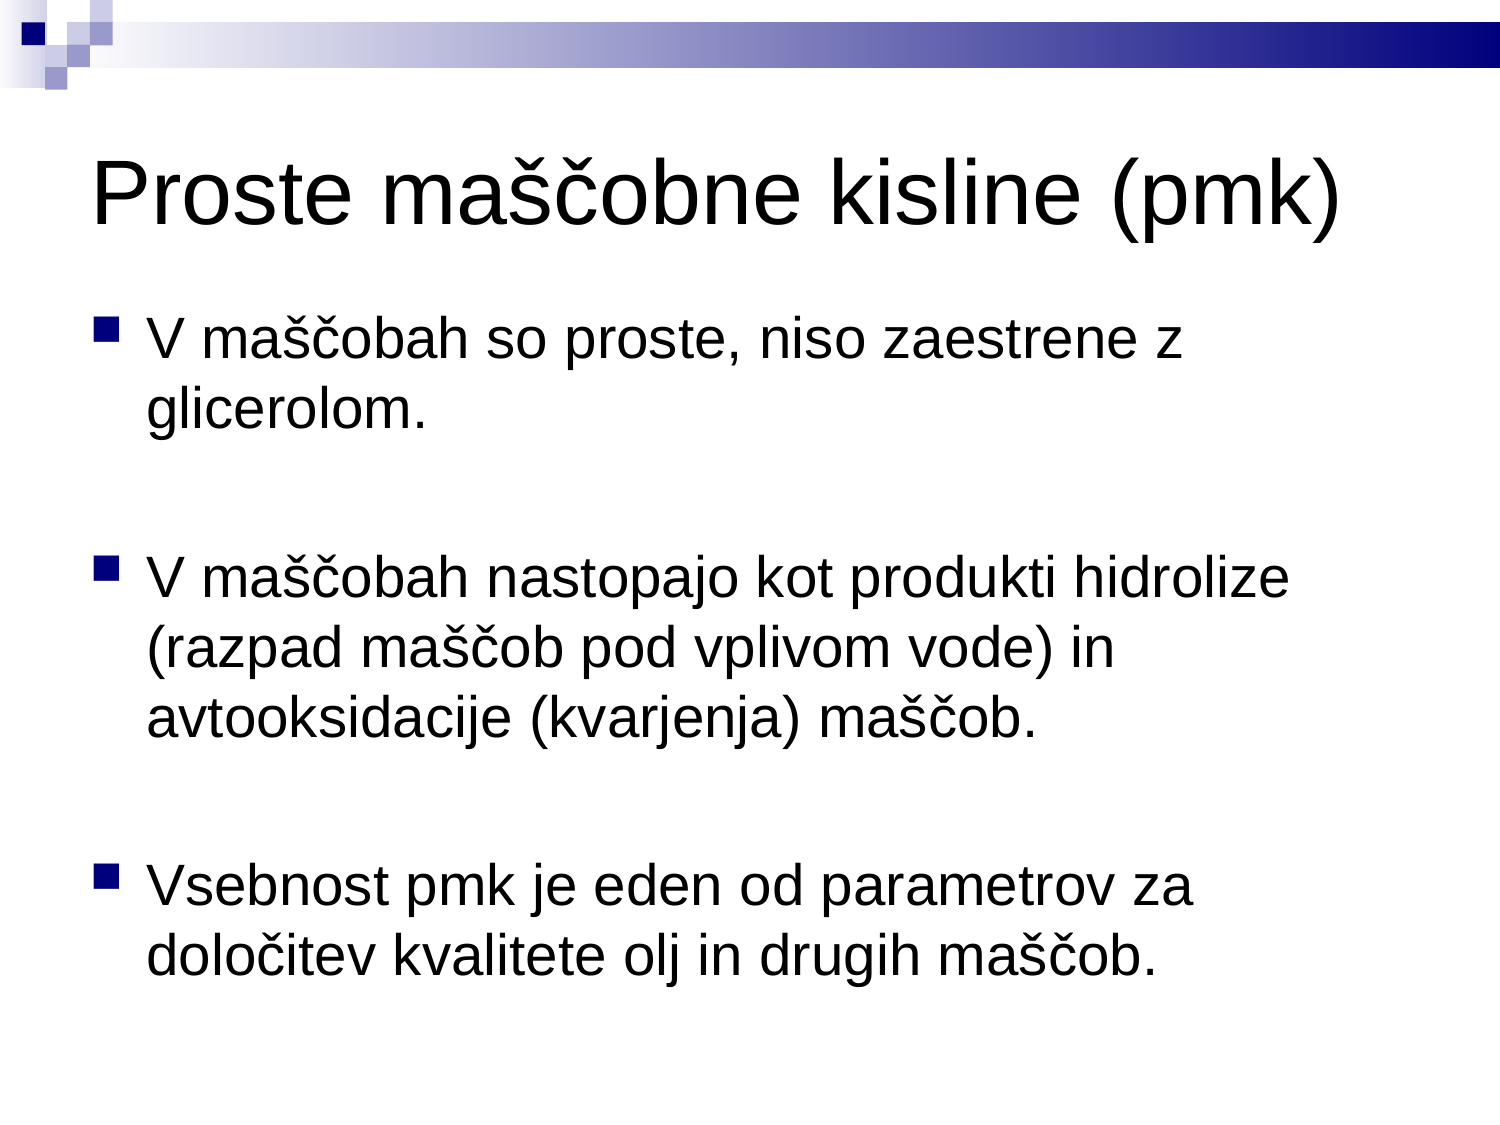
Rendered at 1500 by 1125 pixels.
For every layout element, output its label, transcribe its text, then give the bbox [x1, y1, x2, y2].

list V maščobah so proste, niso zaestrene z glicerolom. V maščobah nastopajo kot produkti hidrolize (razpad maščob pod vplivom vode) in avtooksidacije (kvarjenja) maščob. Vsebnost pmk je eden od parametrov za določitev kvalitete olj in drugih maščob. [75, 292, 1426, 996]
title Proste maščobne kisline (pmk) [75, 75, 1426, 292]
